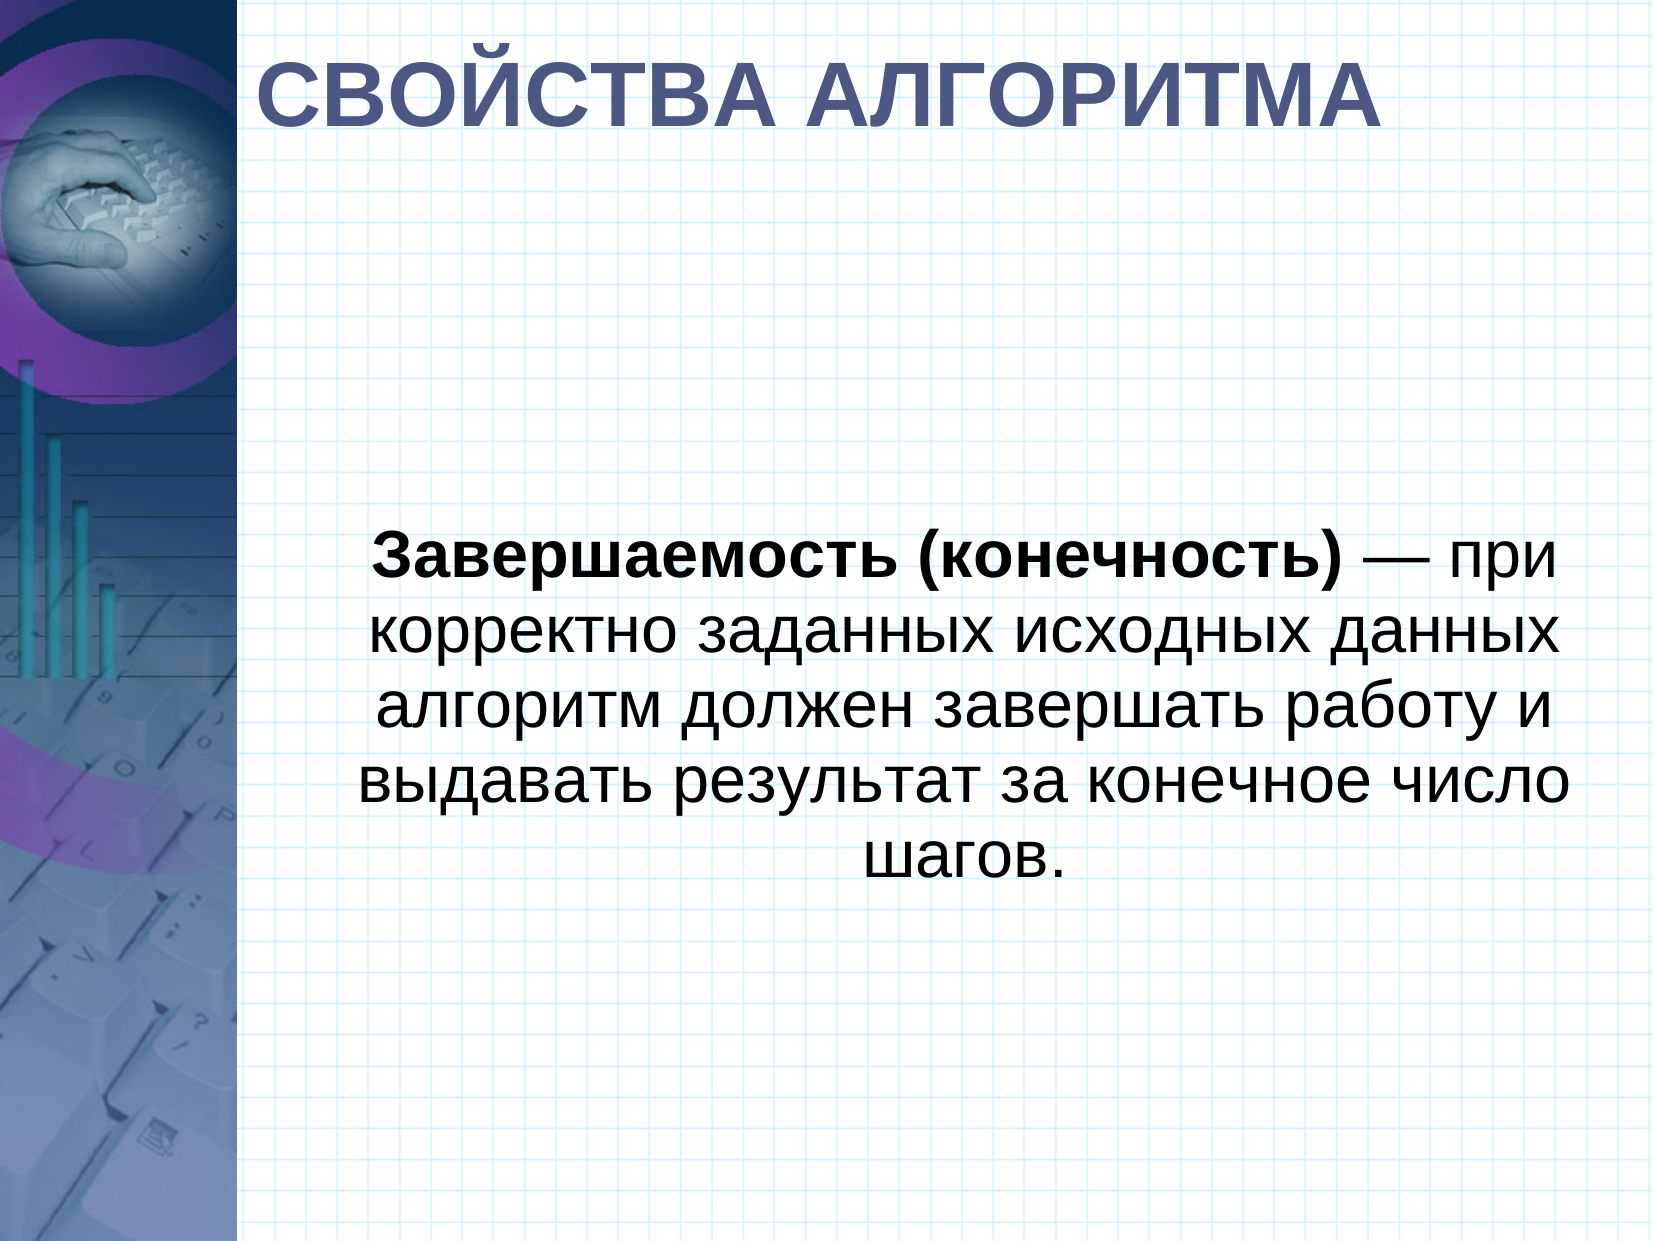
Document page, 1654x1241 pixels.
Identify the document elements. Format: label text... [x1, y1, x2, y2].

title СВОЙСТВА АЛГОРИТМА [254, 0, 1640, 198]
picture [0, 0, 1654, 1241]
subtitle Завершаемость (конечность) — при корректно заданных исходных данных алгоритм должен завершать работу и выдавать результат за конечное число шагов. [254, 344, 1640, 1065]
